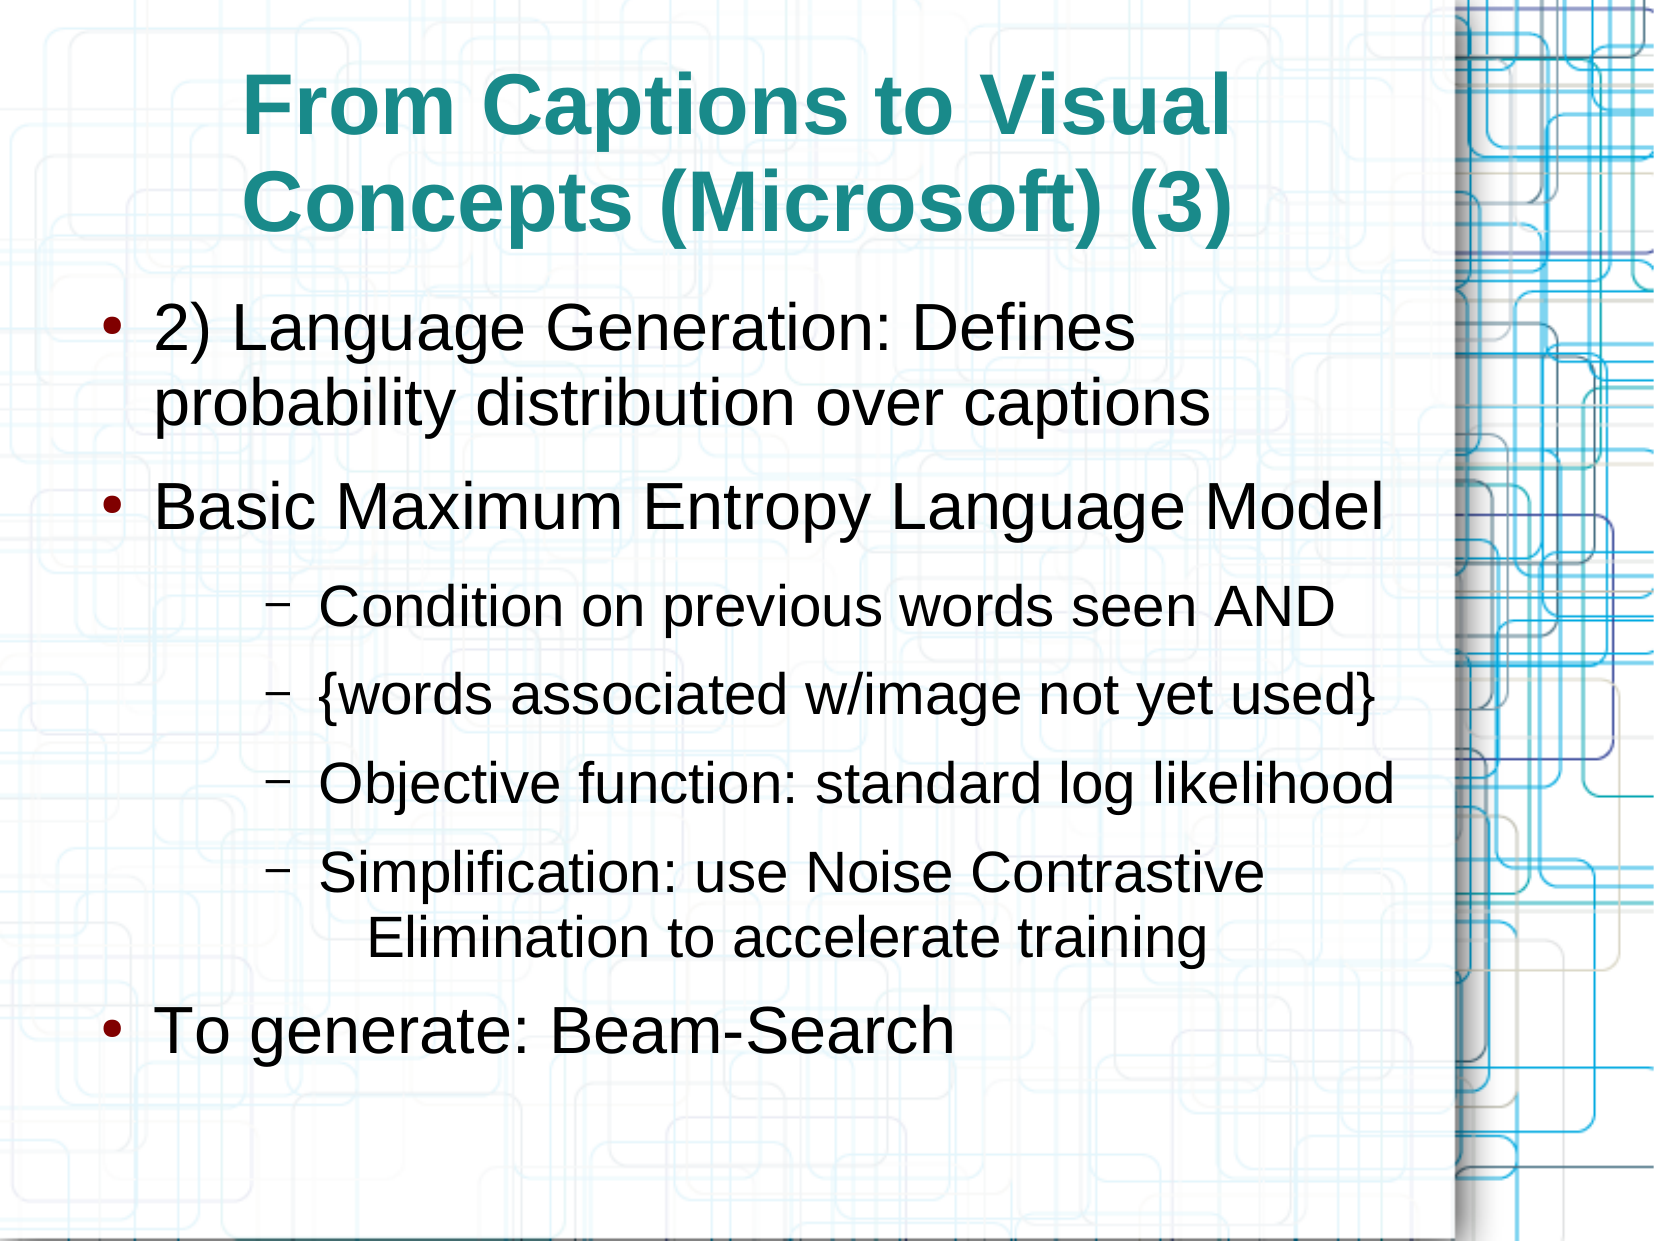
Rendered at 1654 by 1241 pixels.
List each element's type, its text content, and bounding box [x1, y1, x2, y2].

title From Captions to Visual Concepts (Microsoft) (3) [59, 49, 1418, 257]
list 2) Language Generation: Defines probability distribution over captions Basic Maximum Entropy Language Model Condition on previous words seen AND {words associated w/image not yet used} Objective function: standard log likelihood Simplification: use Noise Contrastive Elimination to accelerate training To generate: Beam-Search [82, 290, 1418, 1109]
picture [0, 0, 1654, 1241]
